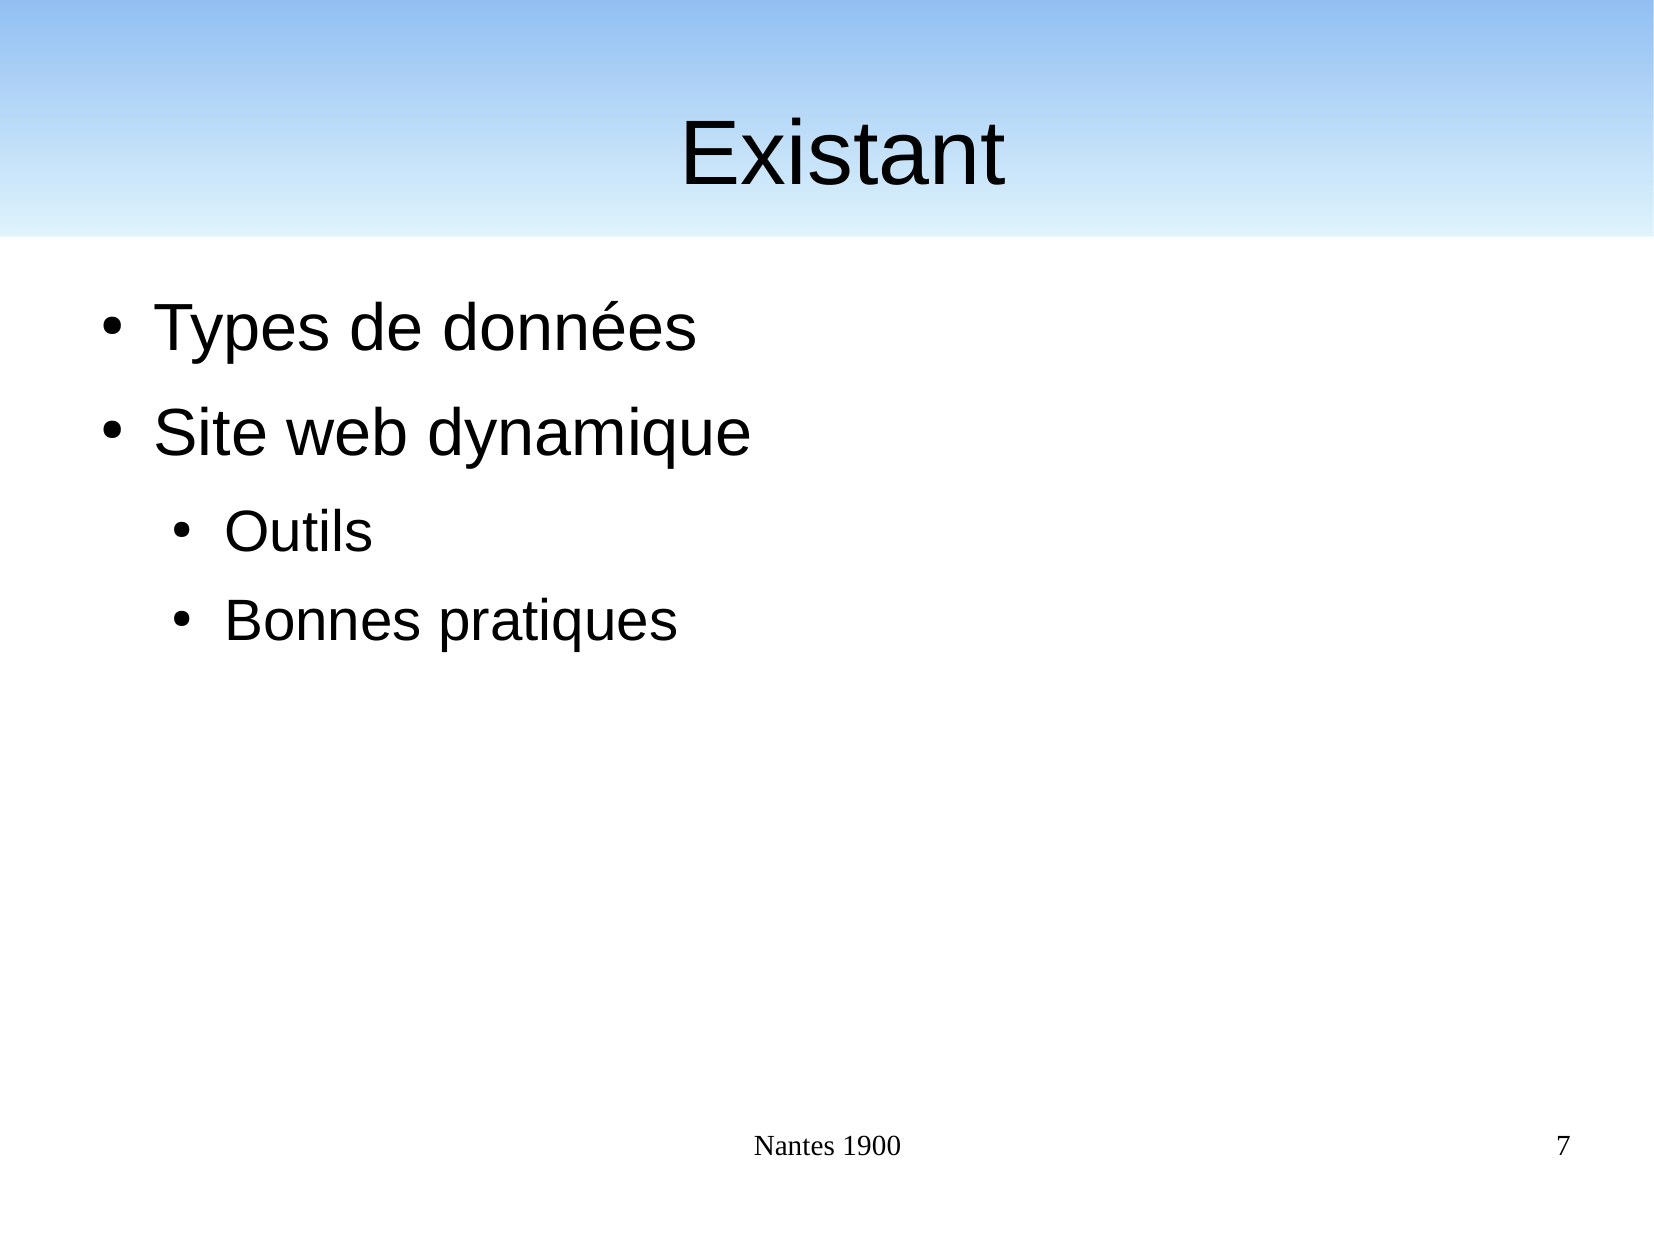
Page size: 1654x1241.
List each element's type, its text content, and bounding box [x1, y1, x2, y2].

title Existant [82, 49, 1571, 257]
list Types de données Site web dynamique Outils Bonnes pratiques [82, 290, 1571, 1109]
picture [0, 0, 1654, 1241]
